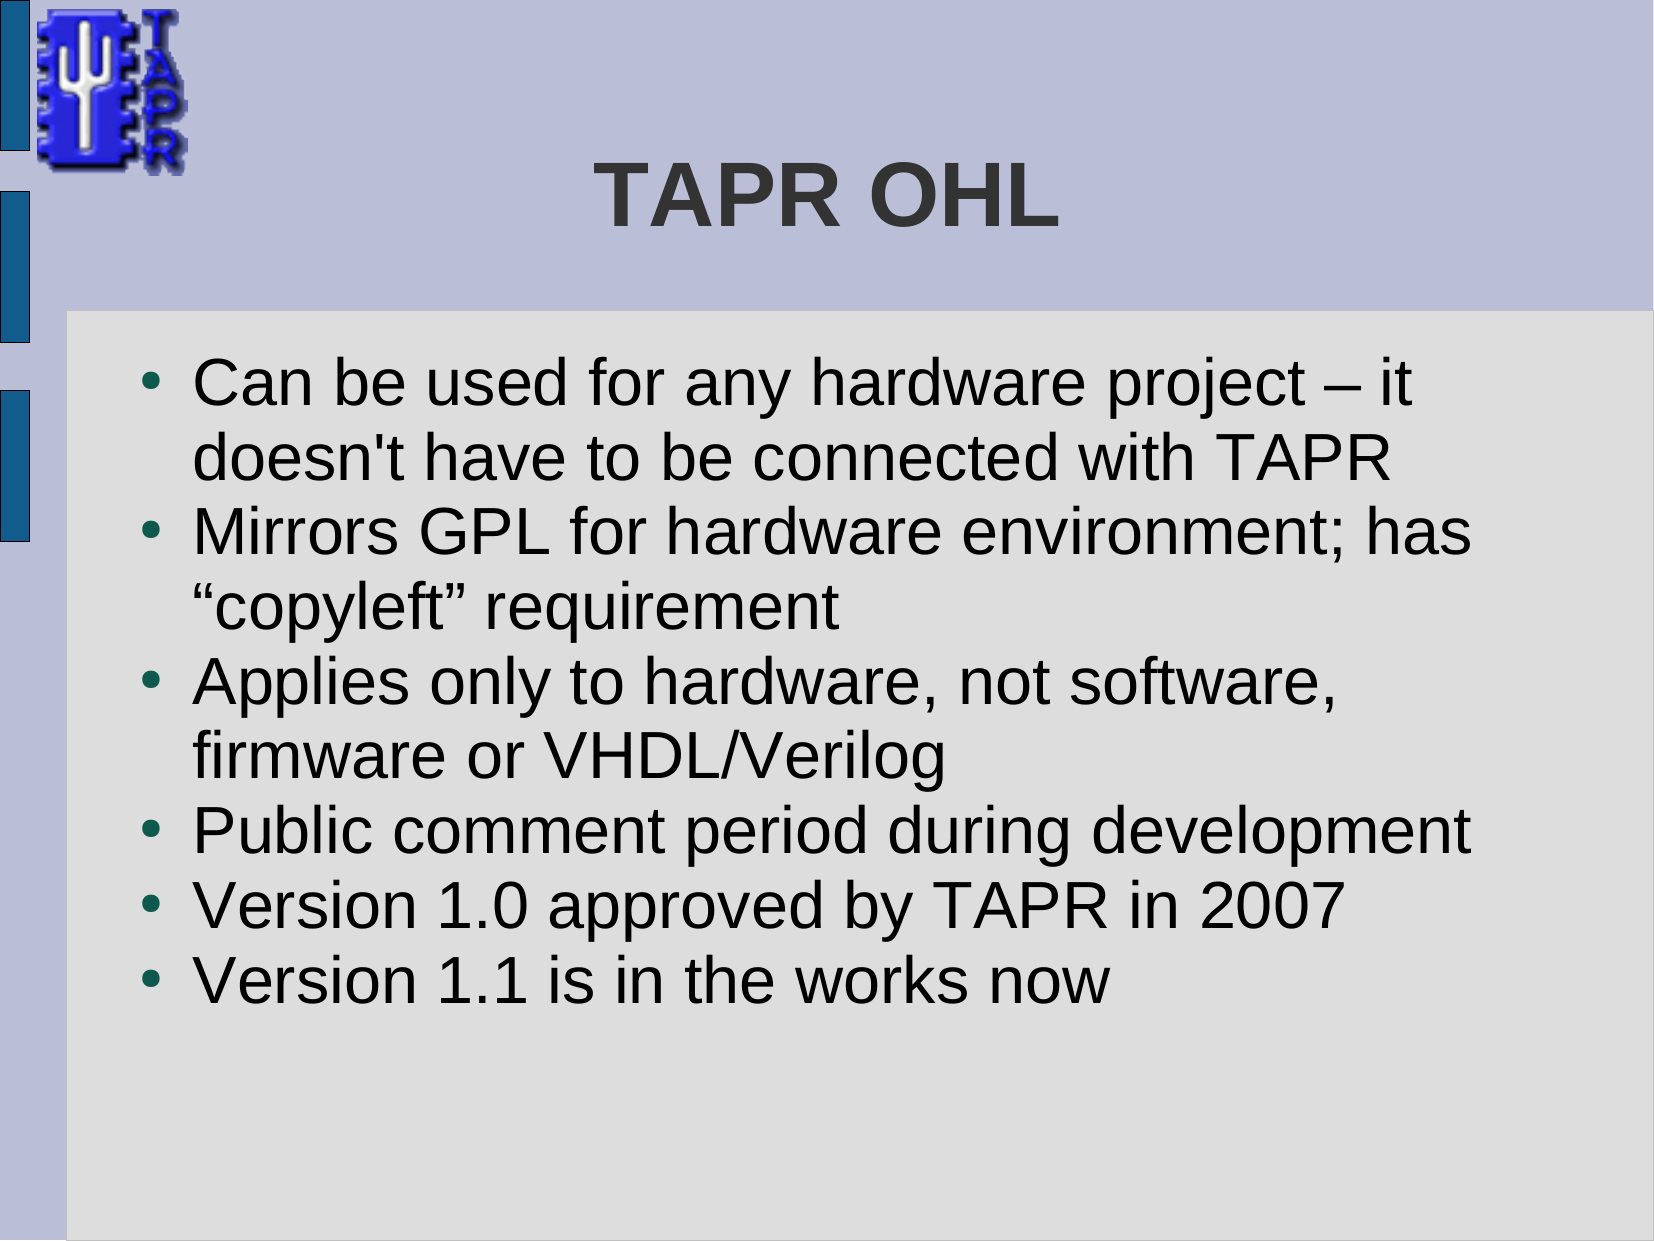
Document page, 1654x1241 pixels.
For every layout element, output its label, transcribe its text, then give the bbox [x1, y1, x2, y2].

picture [37, 9, 188, 176]
list Can be used for any hardware project – it doesn't have to be connected with TAPR Mirrors GPL for hardware environment; has “copyleft” requirement Applies only to hardware, not software, firmware or VHDL/Verilog Public comment period during development Version 1.0 approved by TAPR in 2007 Version 1.1 is in the works now [121, 344, 1534, 1065]
title TAPR OHL [121, 91, 1534, 299]
